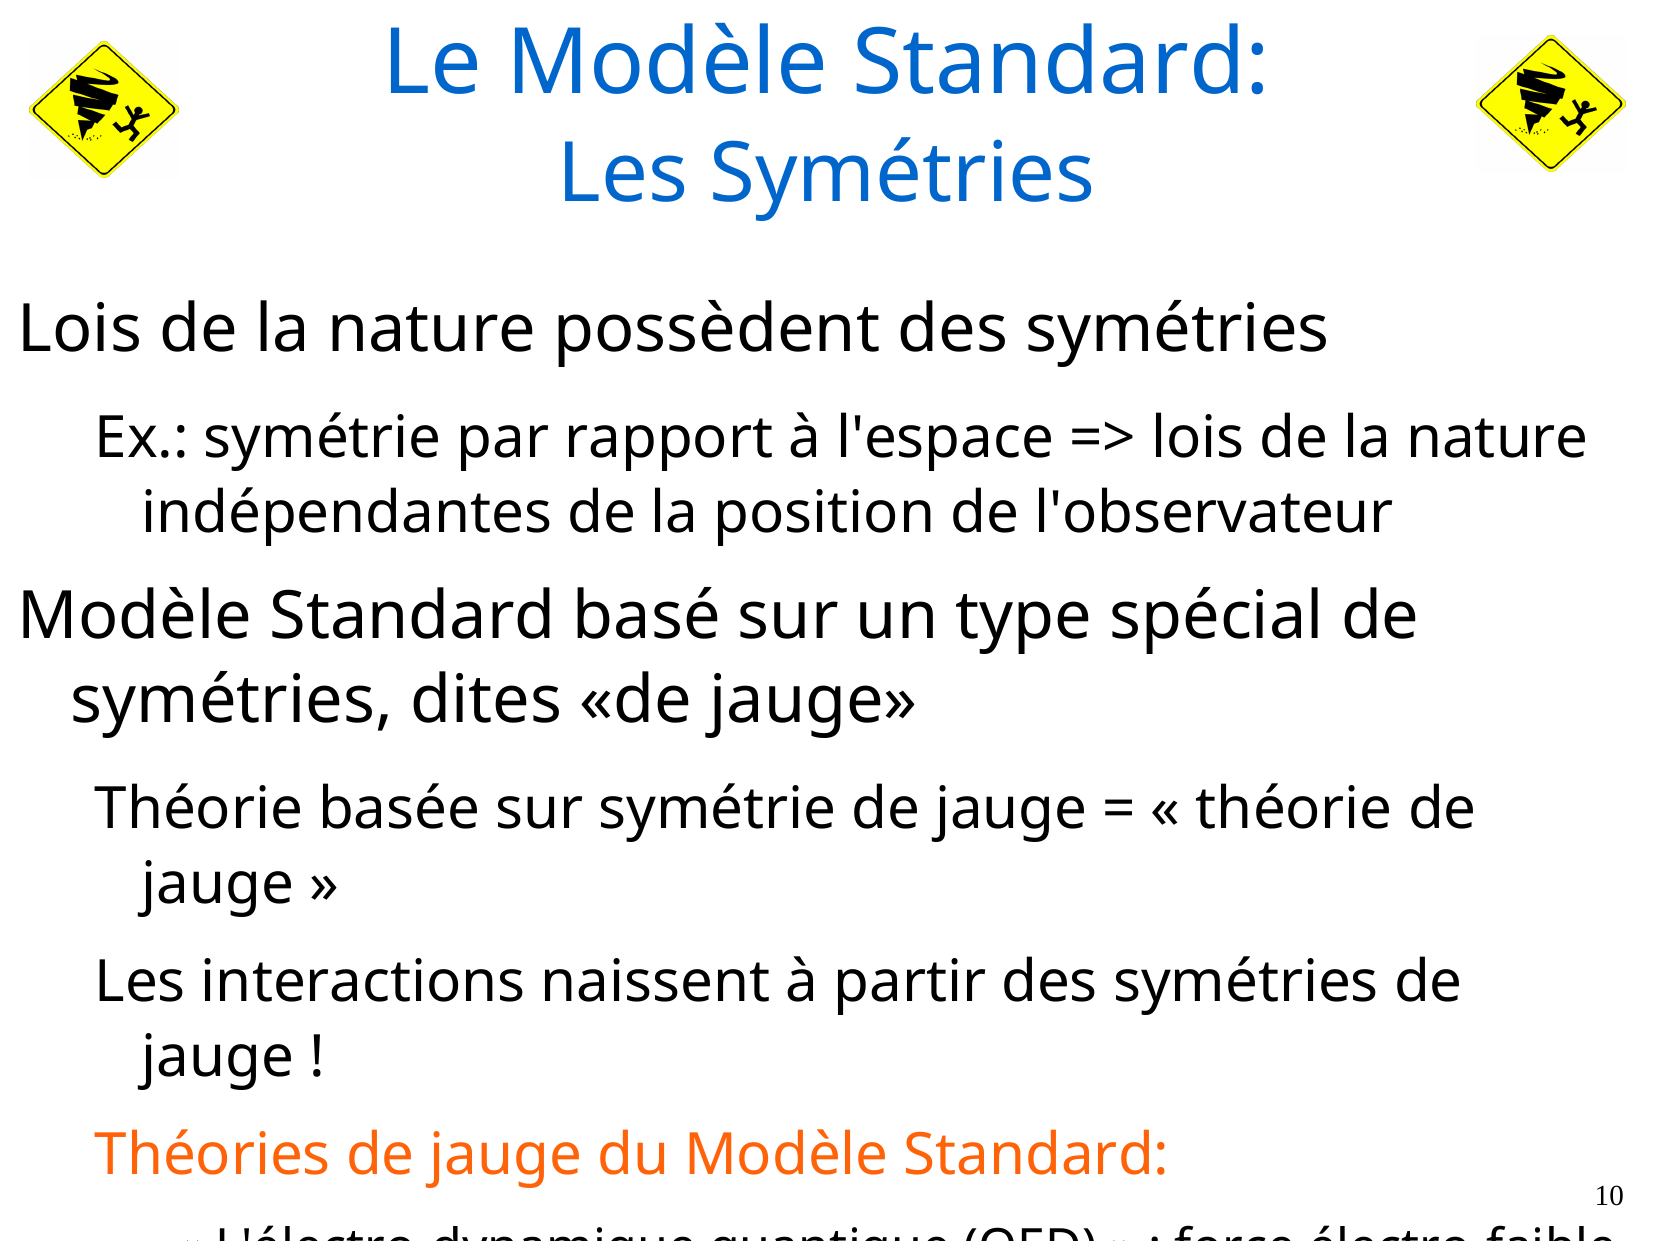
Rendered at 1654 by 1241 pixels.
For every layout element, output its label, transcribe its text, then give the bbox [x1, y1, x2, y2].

picture [29, 41, 179, 178]
picture [1476, 35, 1626, 172]
title Le Modèle Standard: Les Symétries [0, 8, 1654, 216]
list Lois de la nature possèdent des symétries Ex.: symétrie par rapport à l'espace => lois de la nature indépendantes de la position de l'observateur Modèle Standard basé sur un type spécial de symétries, dites «de jauge» Théorie basée sur symétrie de jauge = « théorie de jauge » Les interactions naissent à partir des symétries de jauge ! Théories de jauge du Modèle Standard: « L'électro-dynamique quantique (QED) » : force électro-faible « La chromo-dynamique quantique (QCD) » : force forte [0, 284, 1654, 1124]
